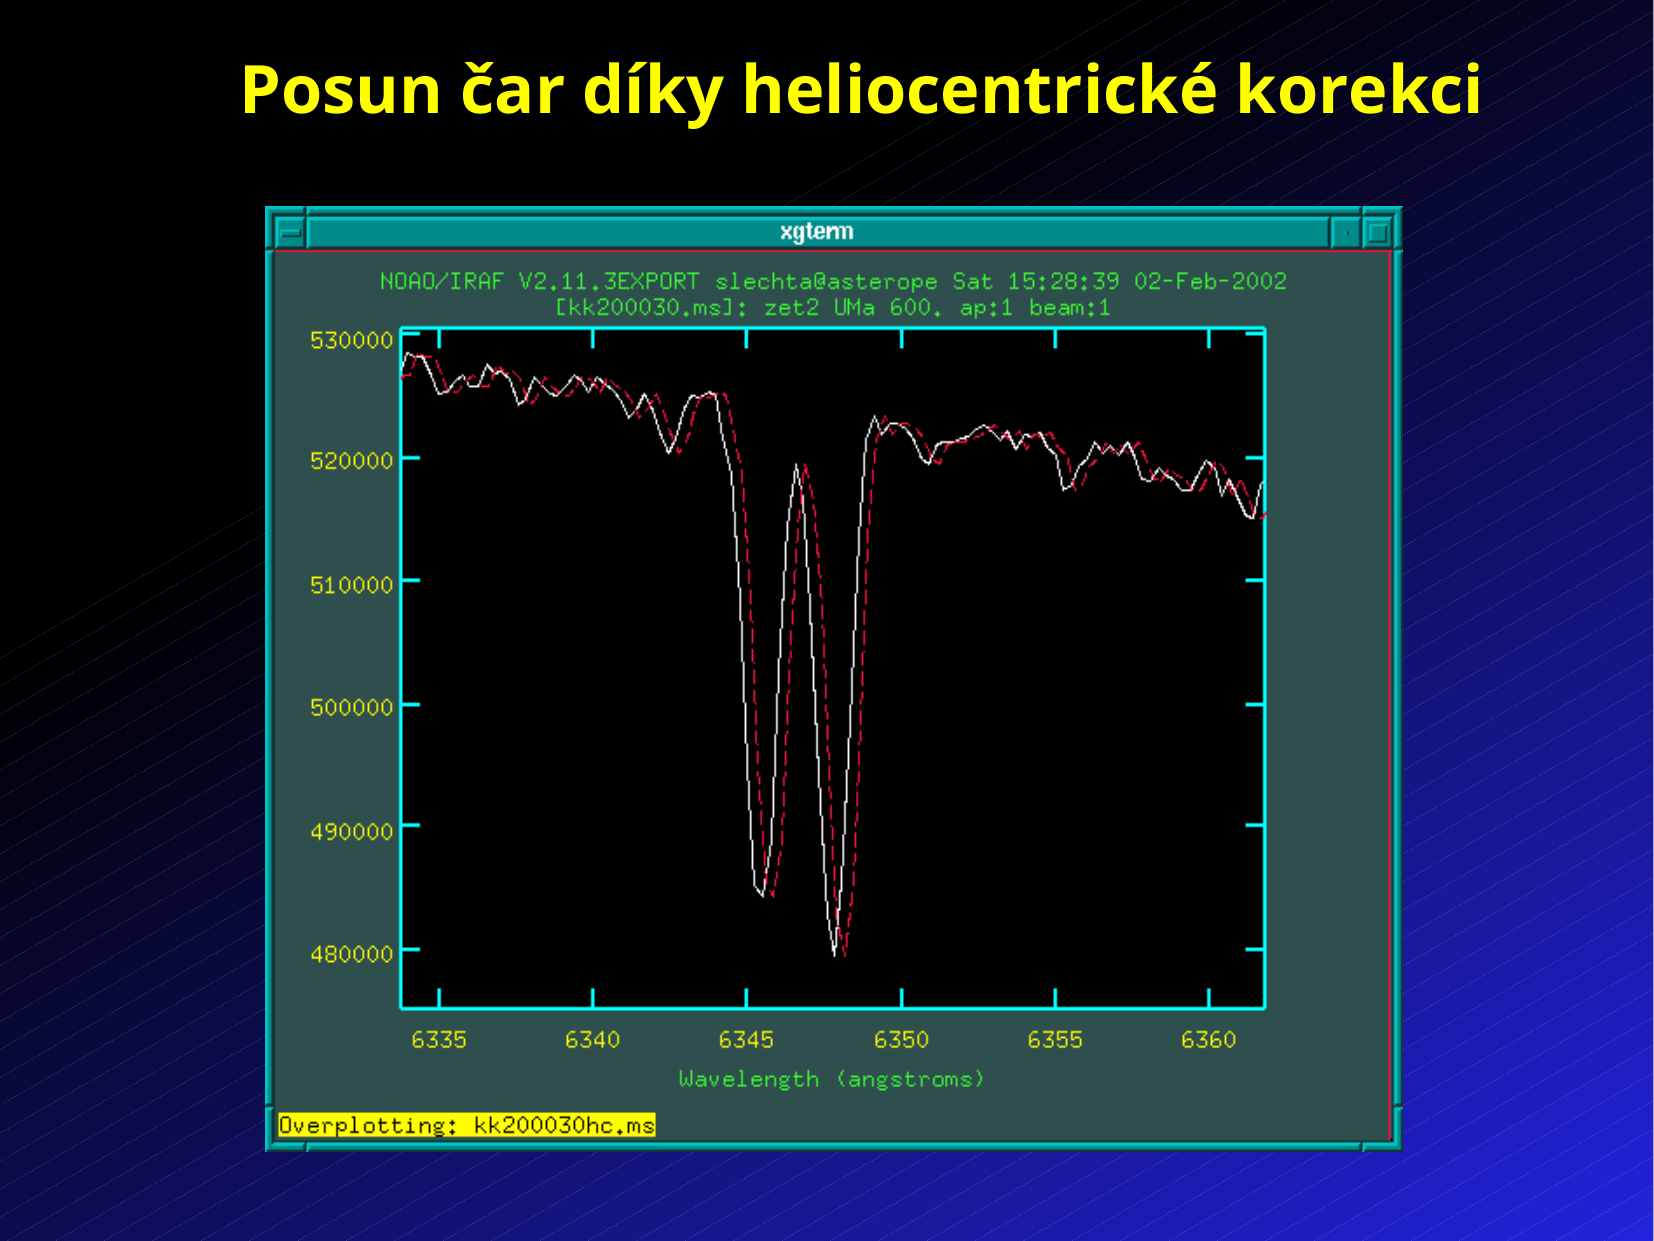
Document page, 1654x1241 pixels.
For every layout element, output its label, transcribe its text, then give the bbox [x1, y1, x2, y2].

picture [265, 206, 1403, 1152]
title Posun čar díky heliocentrické korekci [118, 27, 1607, 148]
